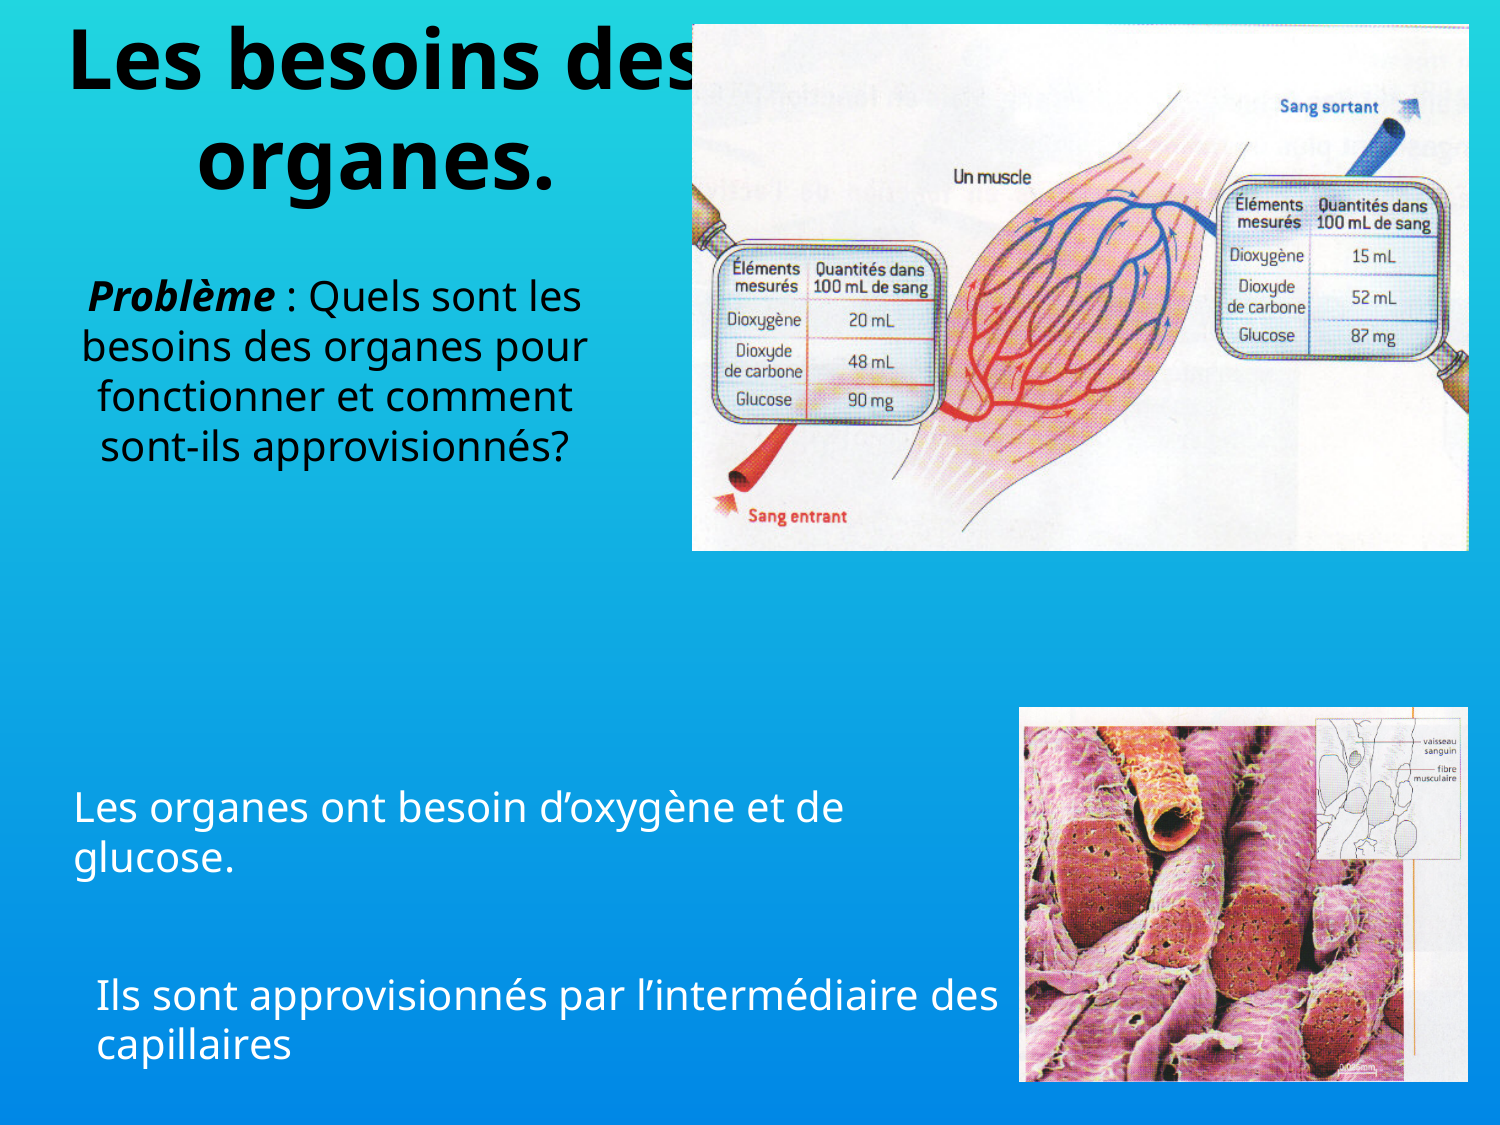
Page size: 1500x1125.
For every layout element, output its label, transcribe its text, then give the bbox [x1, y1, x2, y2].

text_box Ils sont approvisionnés par l’intermédiaire des capillaires [82, 960, 1067, 1076]
title Les besoins des organes. [24, 24, 692, 188]
picture [0, 24, 1500, 550]
text_box Les organes ont besoin d’oxygène et de glucose. [58, 773, 997, 889]
picture [1019, 708, 1468, 1082]
text_box Problème : Quels sont les besoins des organes pour fonctionner et comment sont-ils approvisionnés? [37, 262, 633, 478]
